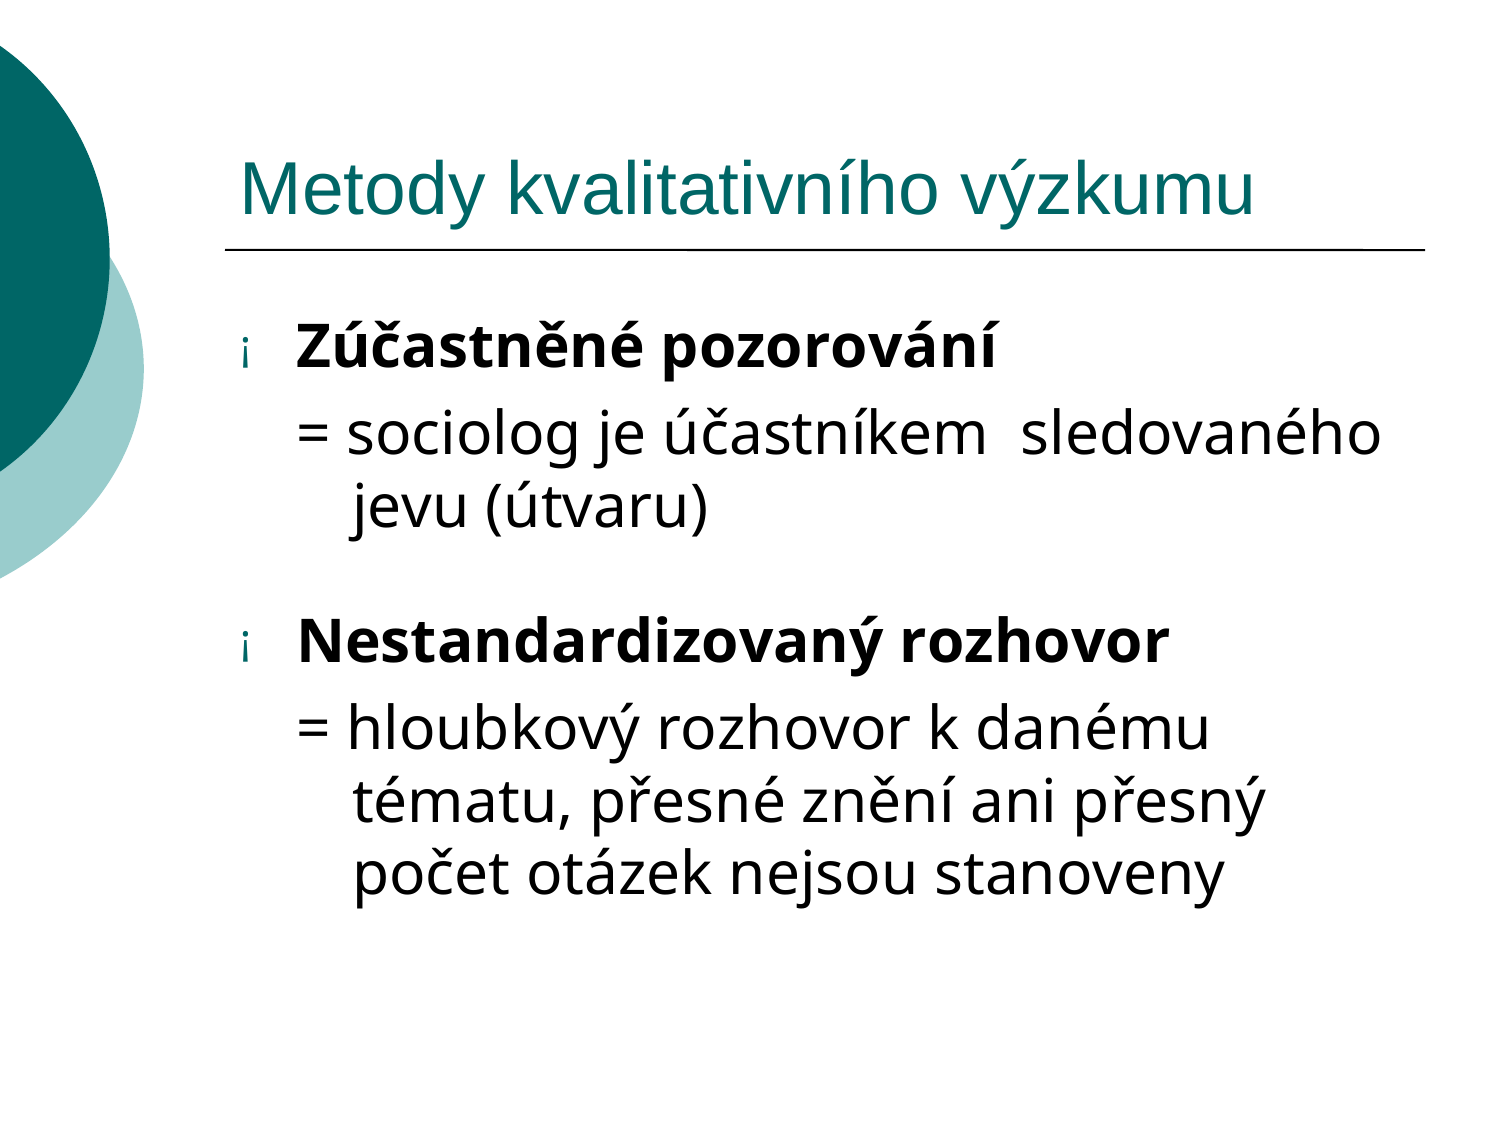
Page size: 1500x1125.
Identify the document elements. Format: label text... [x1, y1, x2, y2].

title Metody kvalitativního výzkumu [224, 49, 1425, 237]
list Zúčastněné pozorování = sociolog je účastníkem sledovaného jevu (útvaru) Nestandardizovaný rozhovor = hloubkový rozhovor k danému tématu, přesné znění ani přesný počet otázek nejsou stanoveny [224, 299, 1425, 975]
